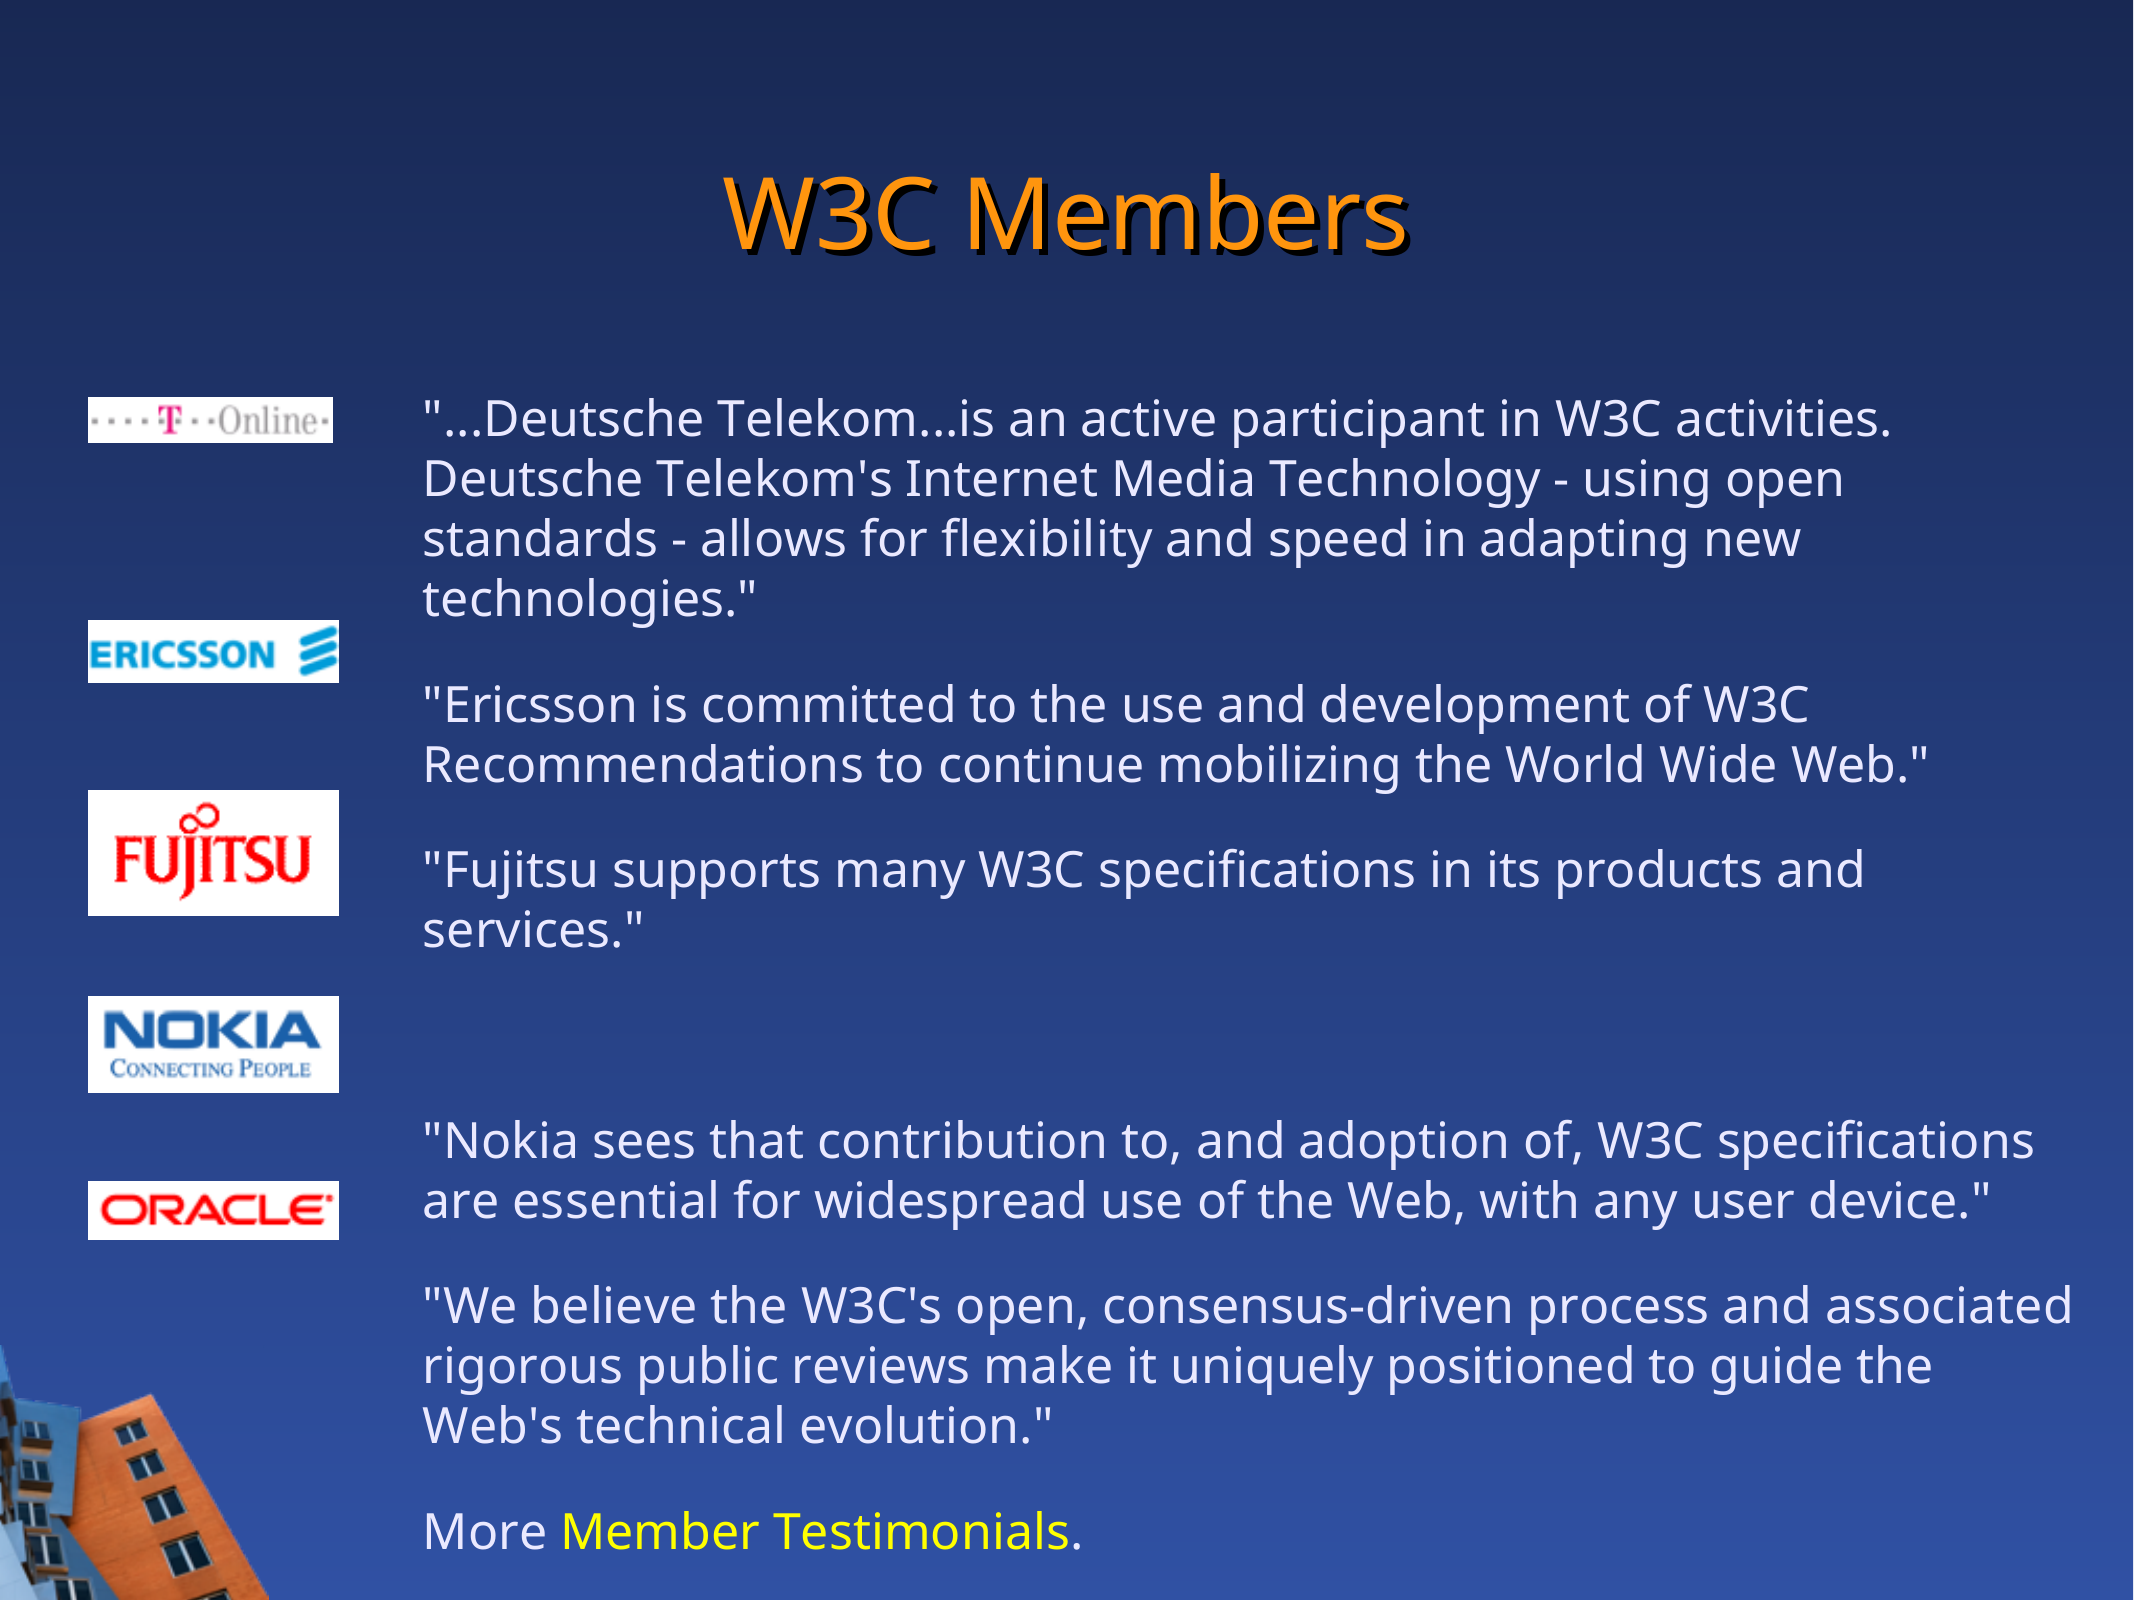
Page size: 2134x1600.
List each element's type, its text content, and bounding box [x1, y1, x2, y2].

text_box "...Deutsche Telekom...is an active participant in W3C activities. Deutsche Telekom's Internet Media Technology - using open standards - allows for flexibility and speed in adapting new technologies." "Ericsson is committed to the use and development of W3C Recommendations to continue mobilizing the World Wide Web." "Fujitsu supports many W3C specifications in its products and services." "Nokia sees that contribution to, and adoption of, W3C specifications are essential for widespread use of the Web, with any user device." "We believe the W3C's open, consensus-driven process and associated rigorous public reviews make it uniquely positioned to guide the Web's technical evolution." More Member Testimonials. [408, 379, 2097, 1600]
picture [88, 1181, 339, 1240]
picture [88, 620, 339, 683]
picture [0, 1345, 269, 1600]
picture [88, 790, 339, 916]
title W3C Members [106, 76, 2027, 344]
picture [88, 397, 333, 443]
picture [88, 996, 339, 1093]
